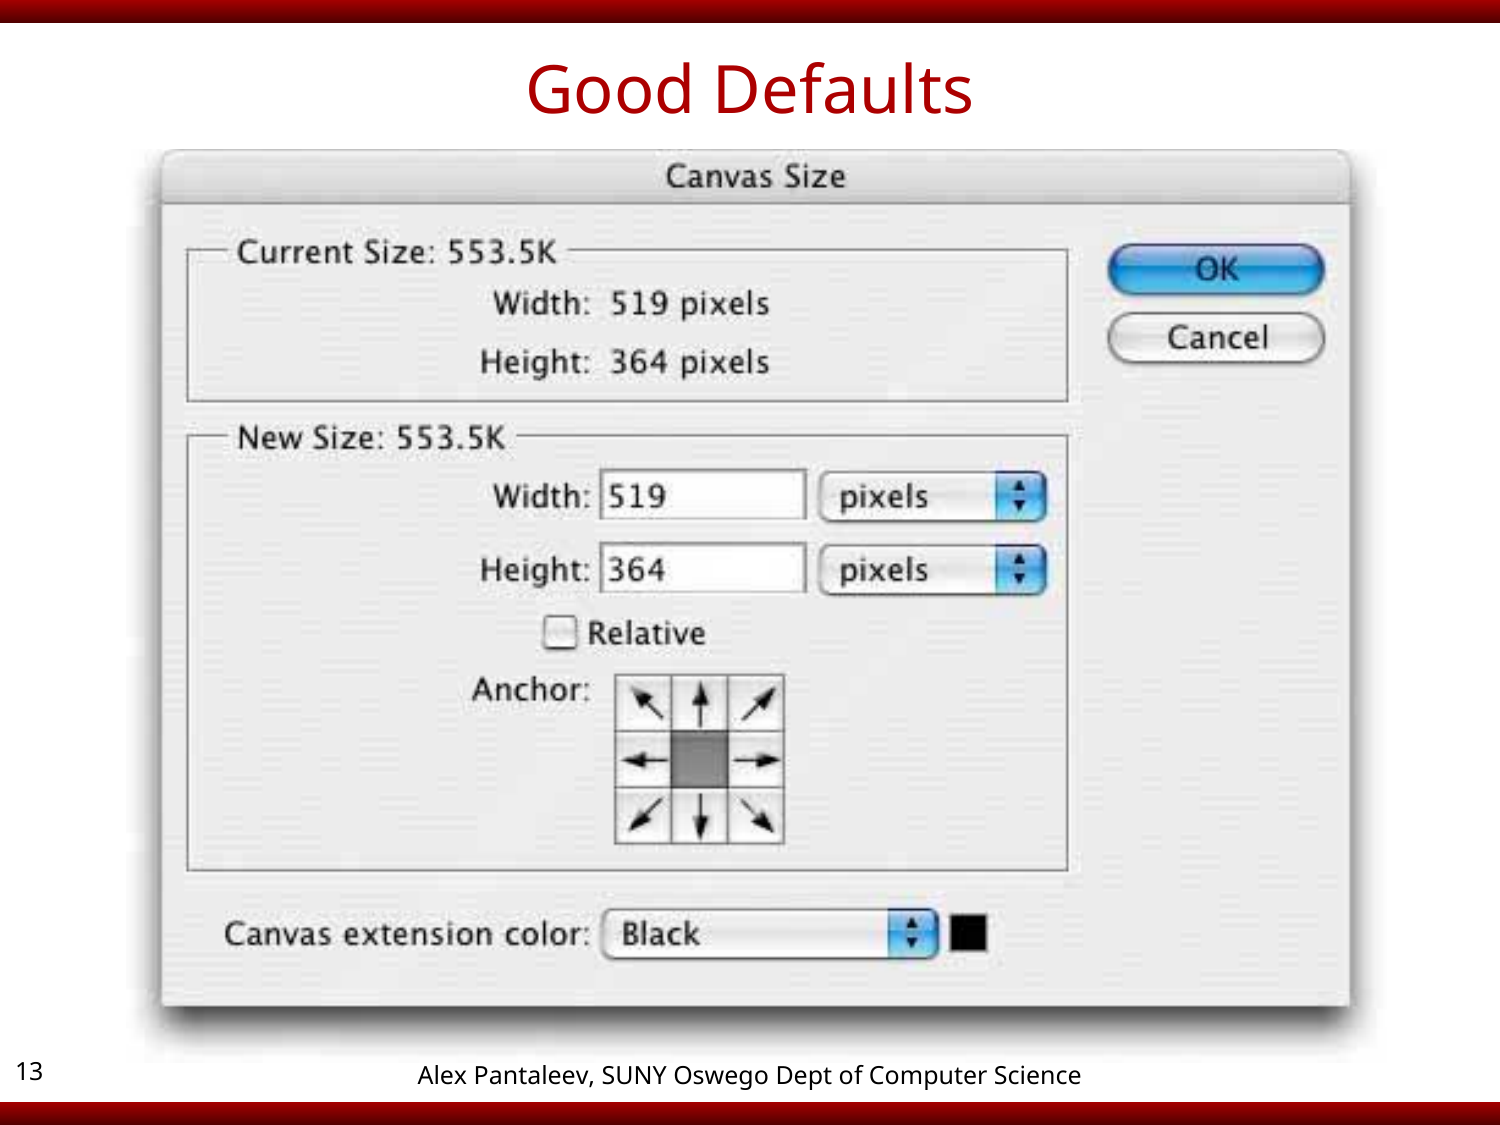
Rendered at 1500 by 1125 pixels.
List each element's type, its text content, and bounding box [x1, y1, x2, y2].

picture [126, 149, 1387, 1063]
title Good Defaults [0, 32, 1500, 143]
